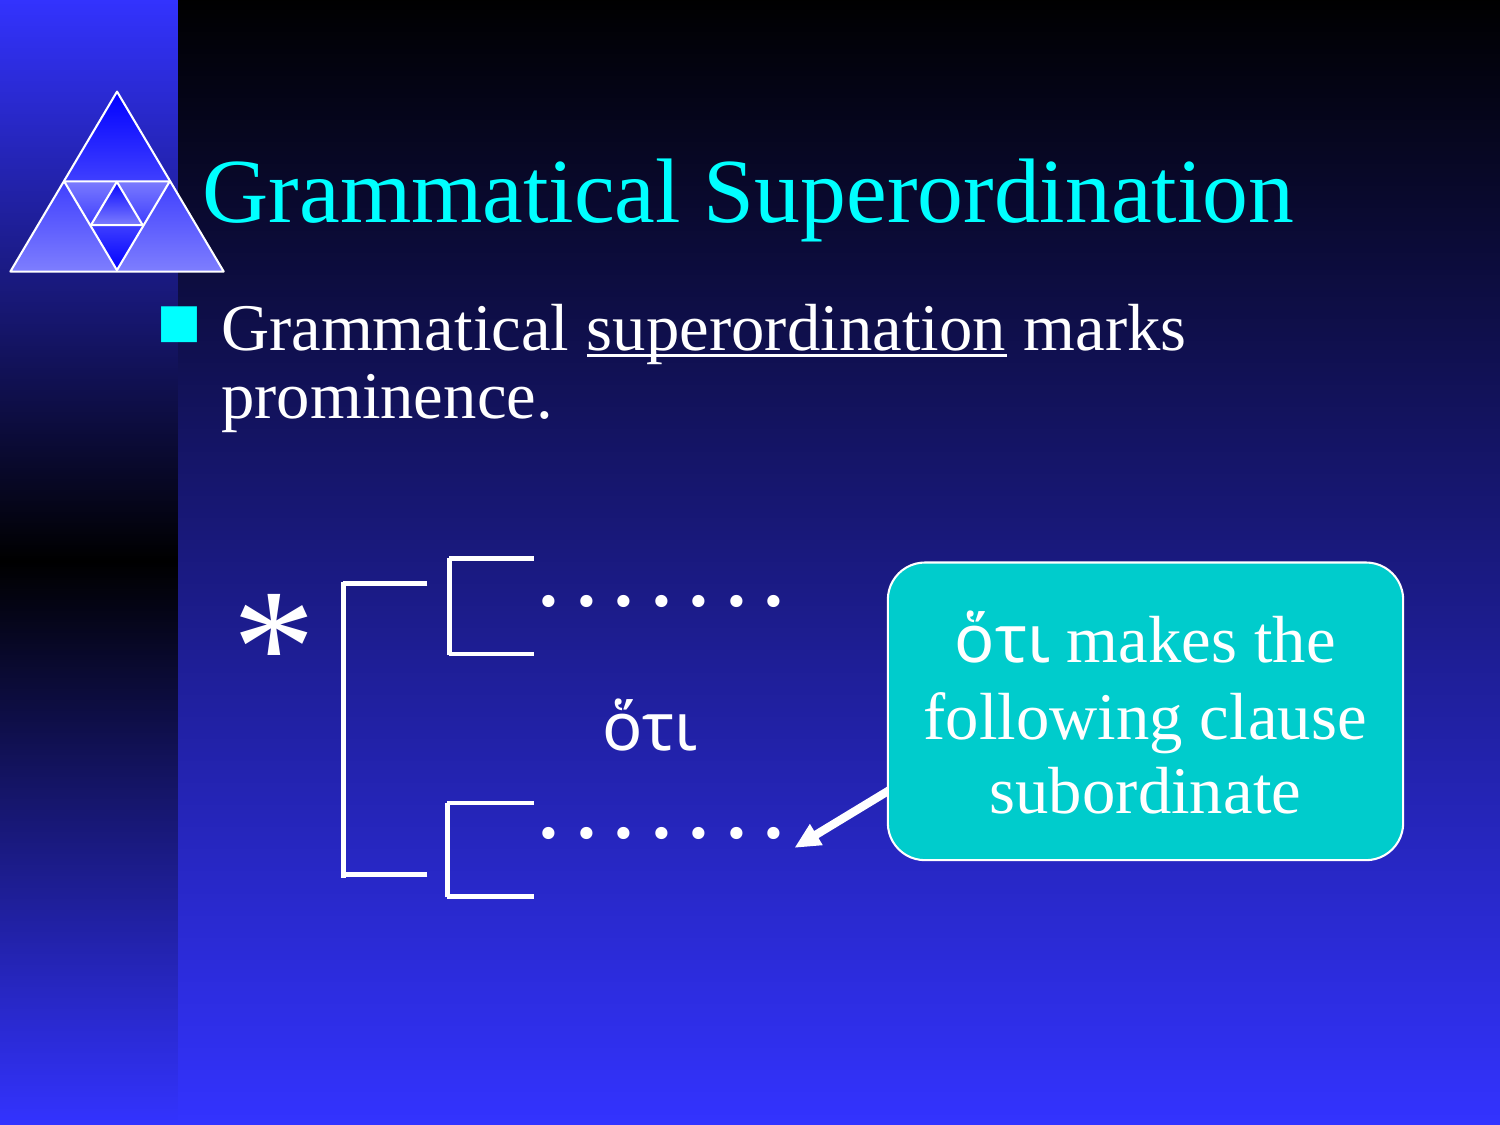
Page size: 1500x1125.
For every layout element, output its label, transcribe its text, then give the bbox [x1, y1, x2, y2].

title Grammatical Superordination [187, 99, 1463, 288]
text_box * [217, 547, 428, 747]
text_box [887, 562, 1404, 861]
text_box Grammatical superordination marks prominence. [150, 287, 1425, 441]
text_box ὅτι makes the following clause subordinate [901, 574, 1390, 848]
text_box ὅτι [587, 675, 775, 775]
text_box . . . . . . . . . . . . . . [524, 537, 850, 862]
